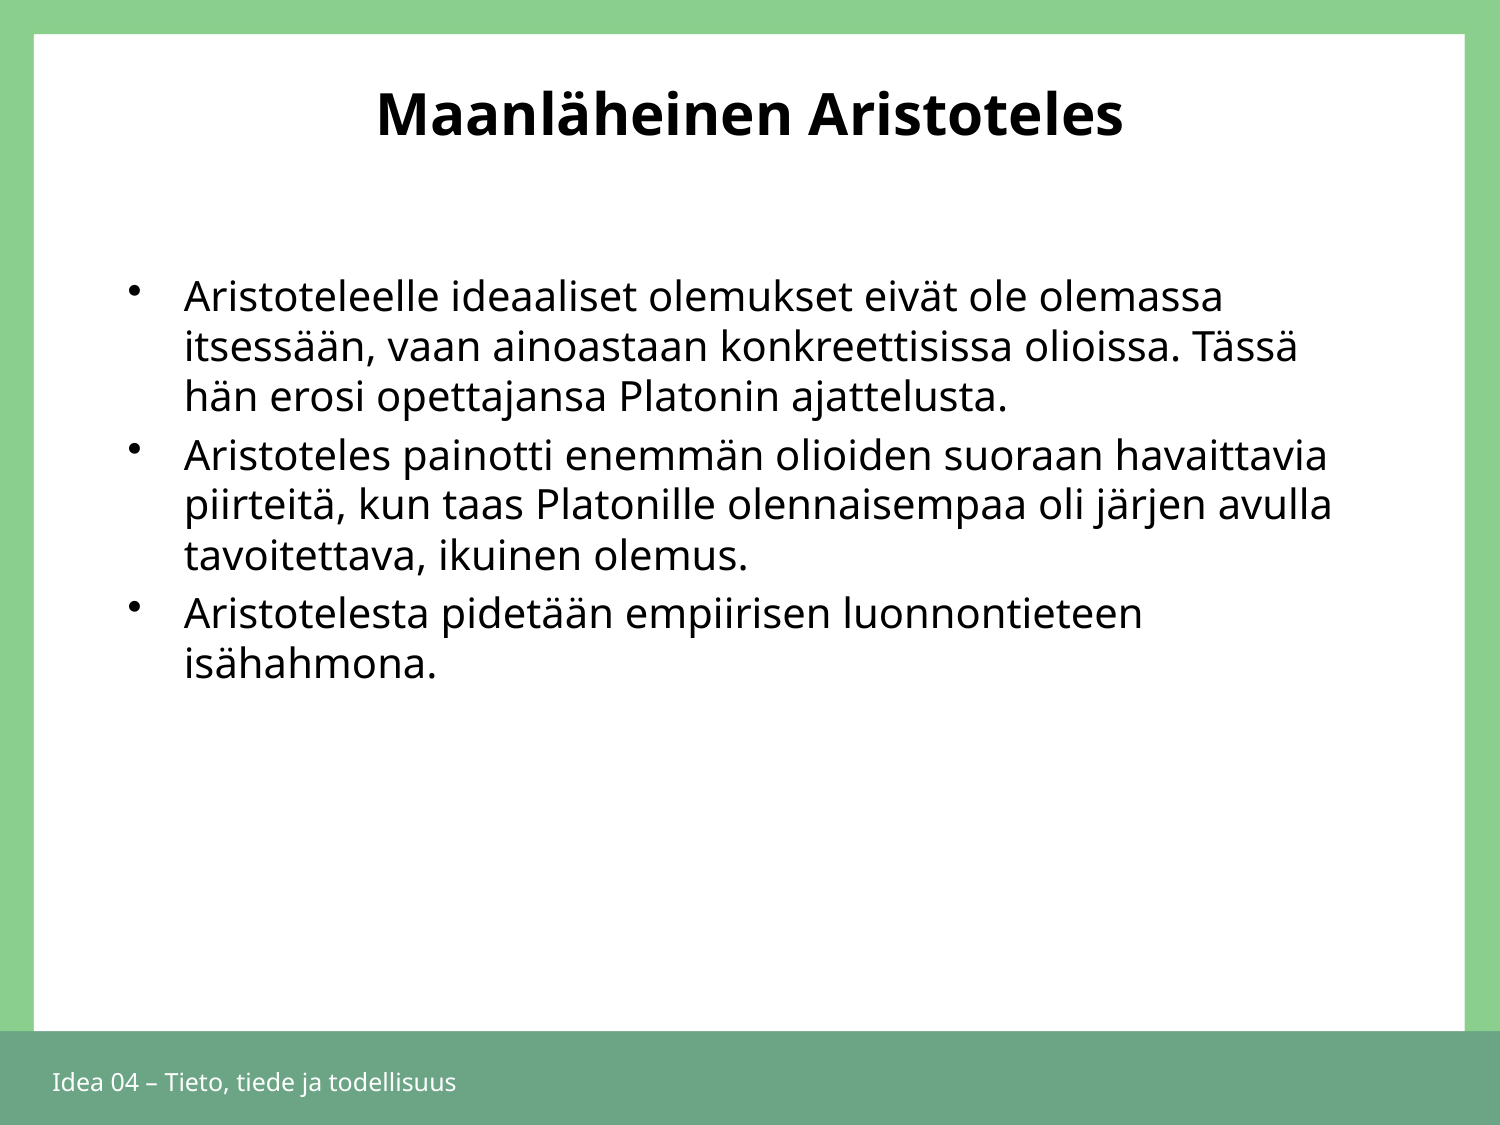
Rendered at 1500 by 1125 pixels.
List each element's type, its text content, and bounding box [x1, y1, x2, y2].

title Maanläheinen Aristoteles [112, 37, 1388, 188]
list Aristoteleelle ideaaliset olemukset eivät ole olemassa itsessään, vaan ainoastaan konkreettisissa olioissa. Tässä hän erosi opettajansa Platonin ajattelusta. Aristoteles painotti enemmän olioiden suoraan havaittavia piirteitä, kun taas Platonille olennaisempaa oli järjen avulla tavoitettava, ikuinen olemus. Aristotelesta pidetään empiirisen luonnontieteen isähahmona. [112, 262, 1388, 1000]
picture [0, 0, 1500, 1125]
